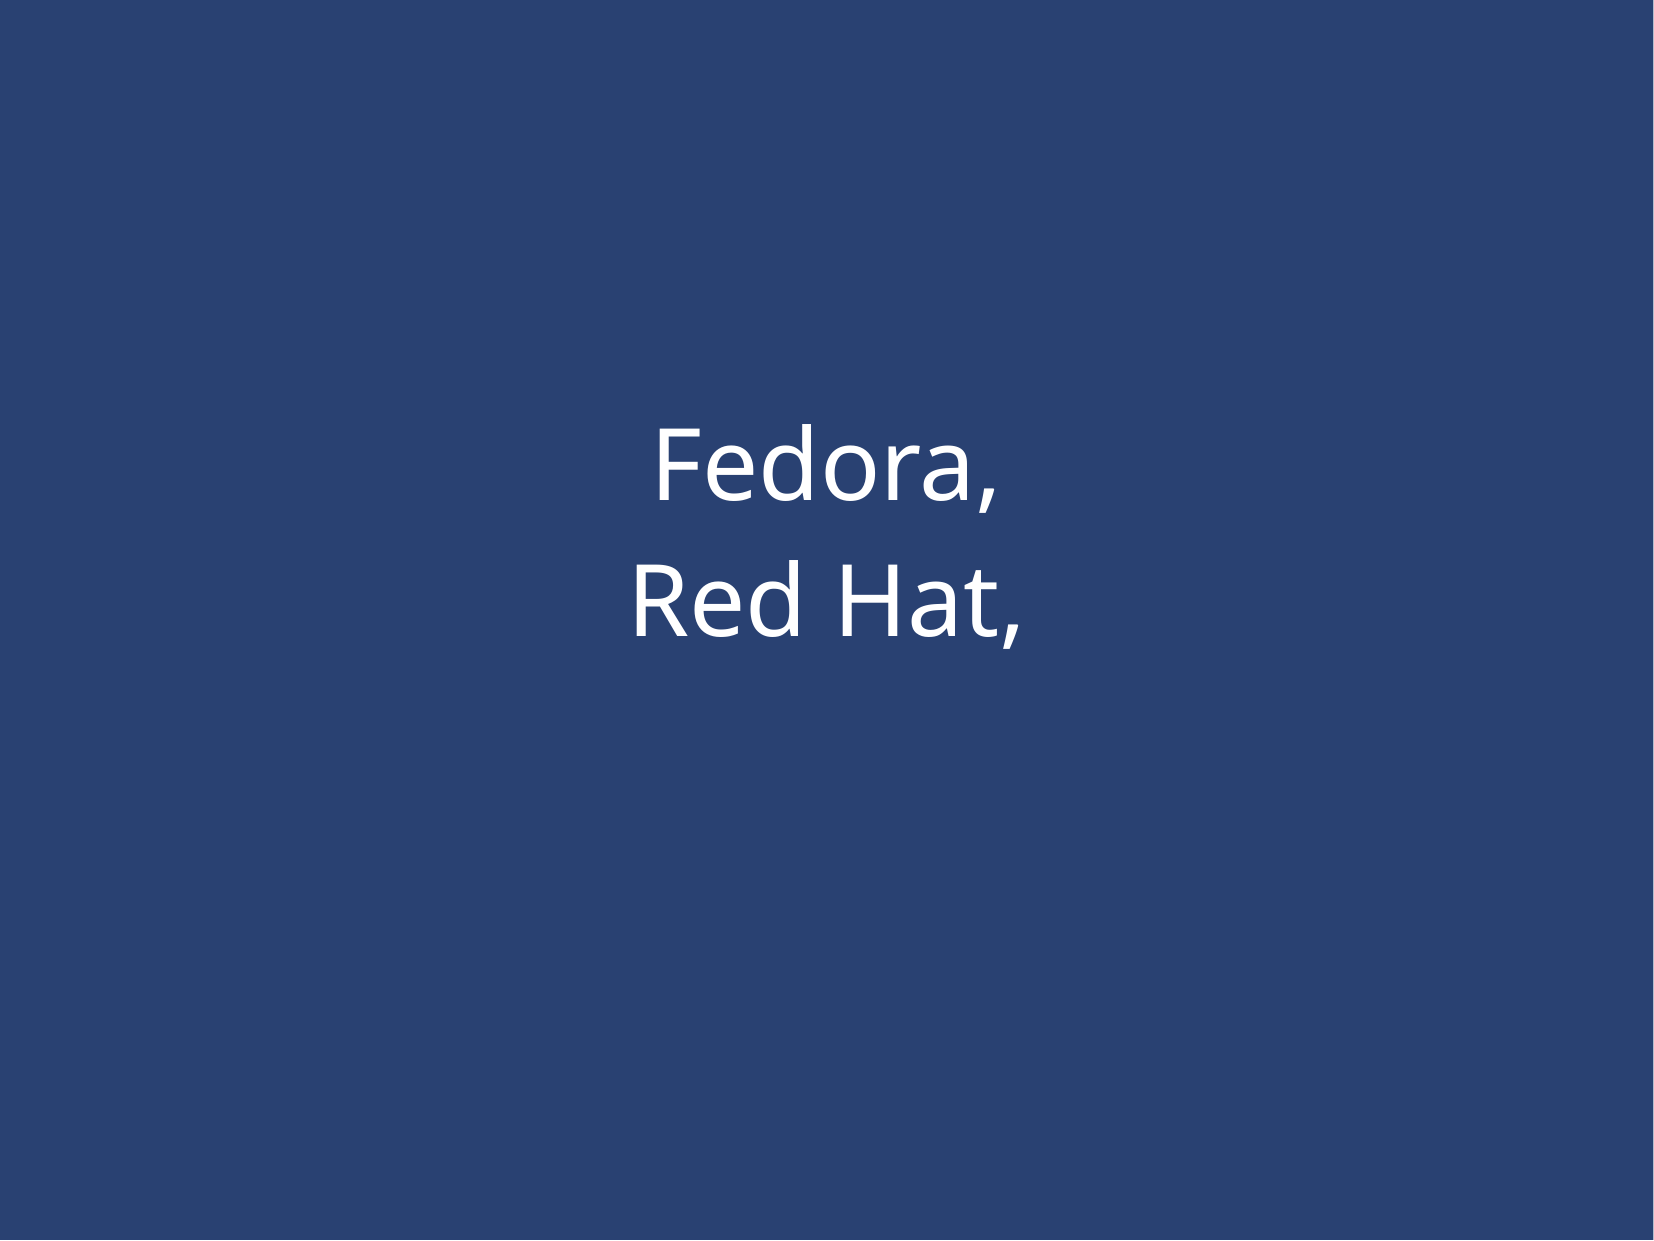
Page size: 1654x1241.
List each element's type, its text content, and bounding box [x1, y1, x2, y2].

subtitle Fedora, Red Hat, [82, 49, 1571, 1109]
